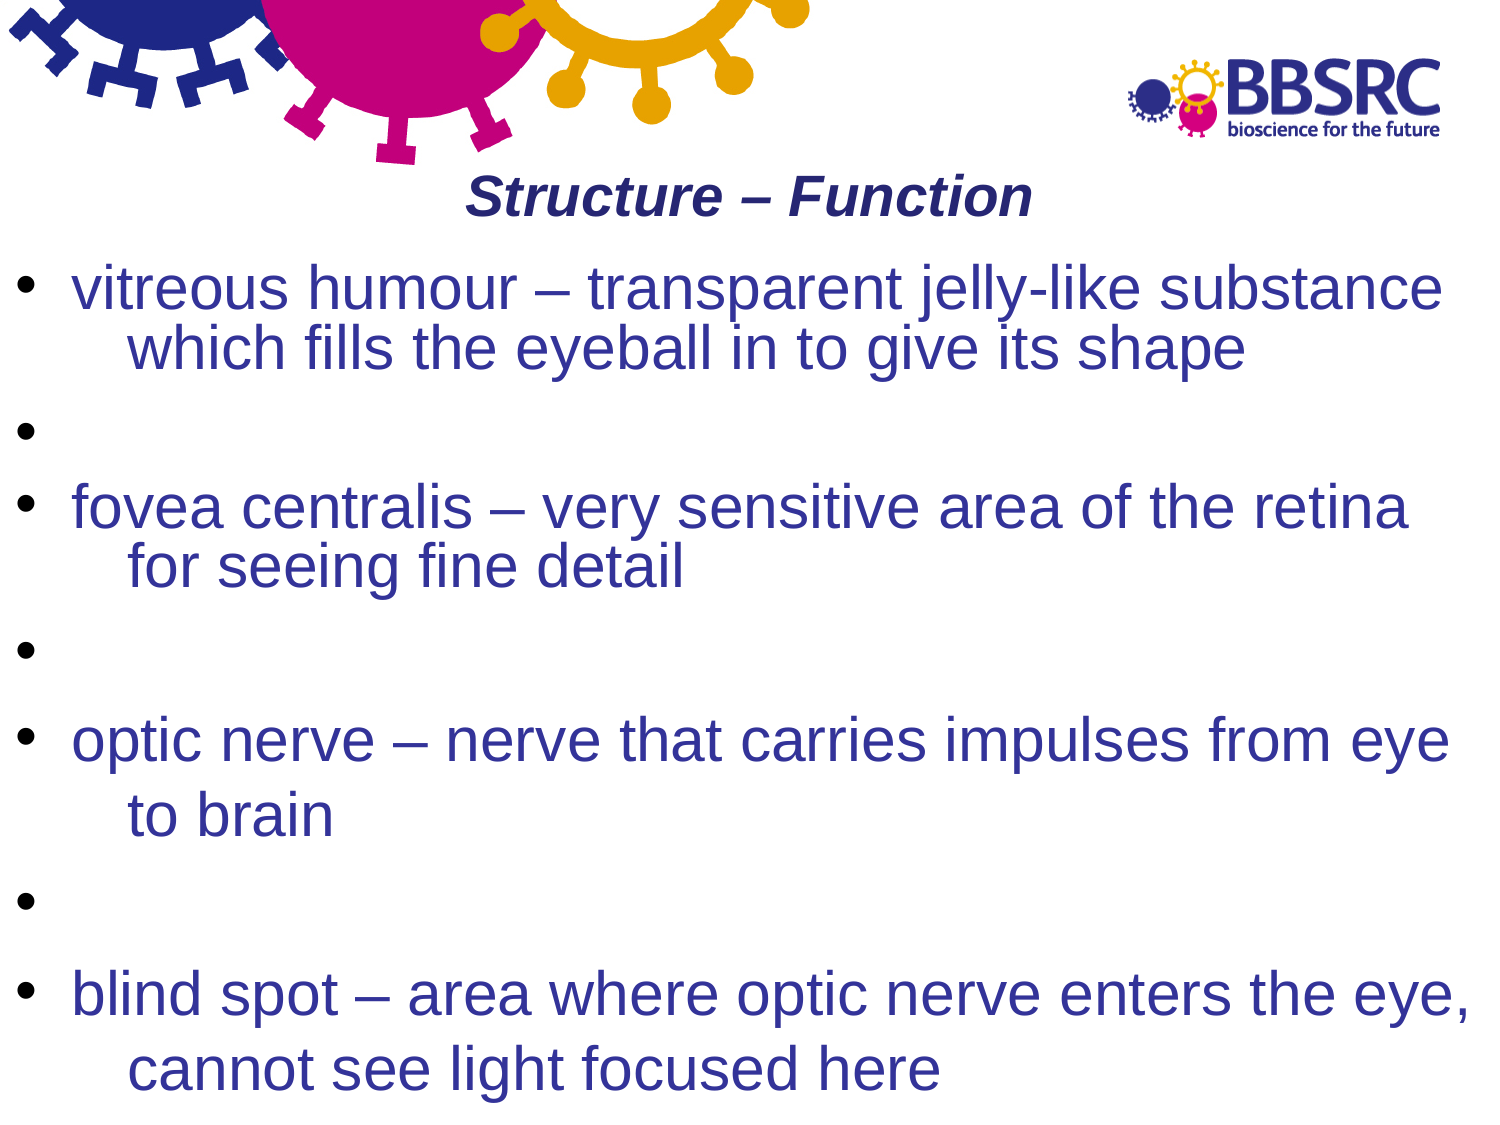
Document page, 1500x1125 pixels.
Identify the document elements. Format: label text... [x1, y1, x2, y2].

list vitreous humour – transparent jelly-like substance which fills the eyeball in to give its shape fovea centralis – very sensitive area of the retina for seeing fine detail optic nerve – nerve that carries impulses from eye to brain blind spot – area where optic nerve enters the eye, cannot see light focused here [0, 339, 1500, 1125]
text_box Structure – Function [0, 150, 1500, 339]
